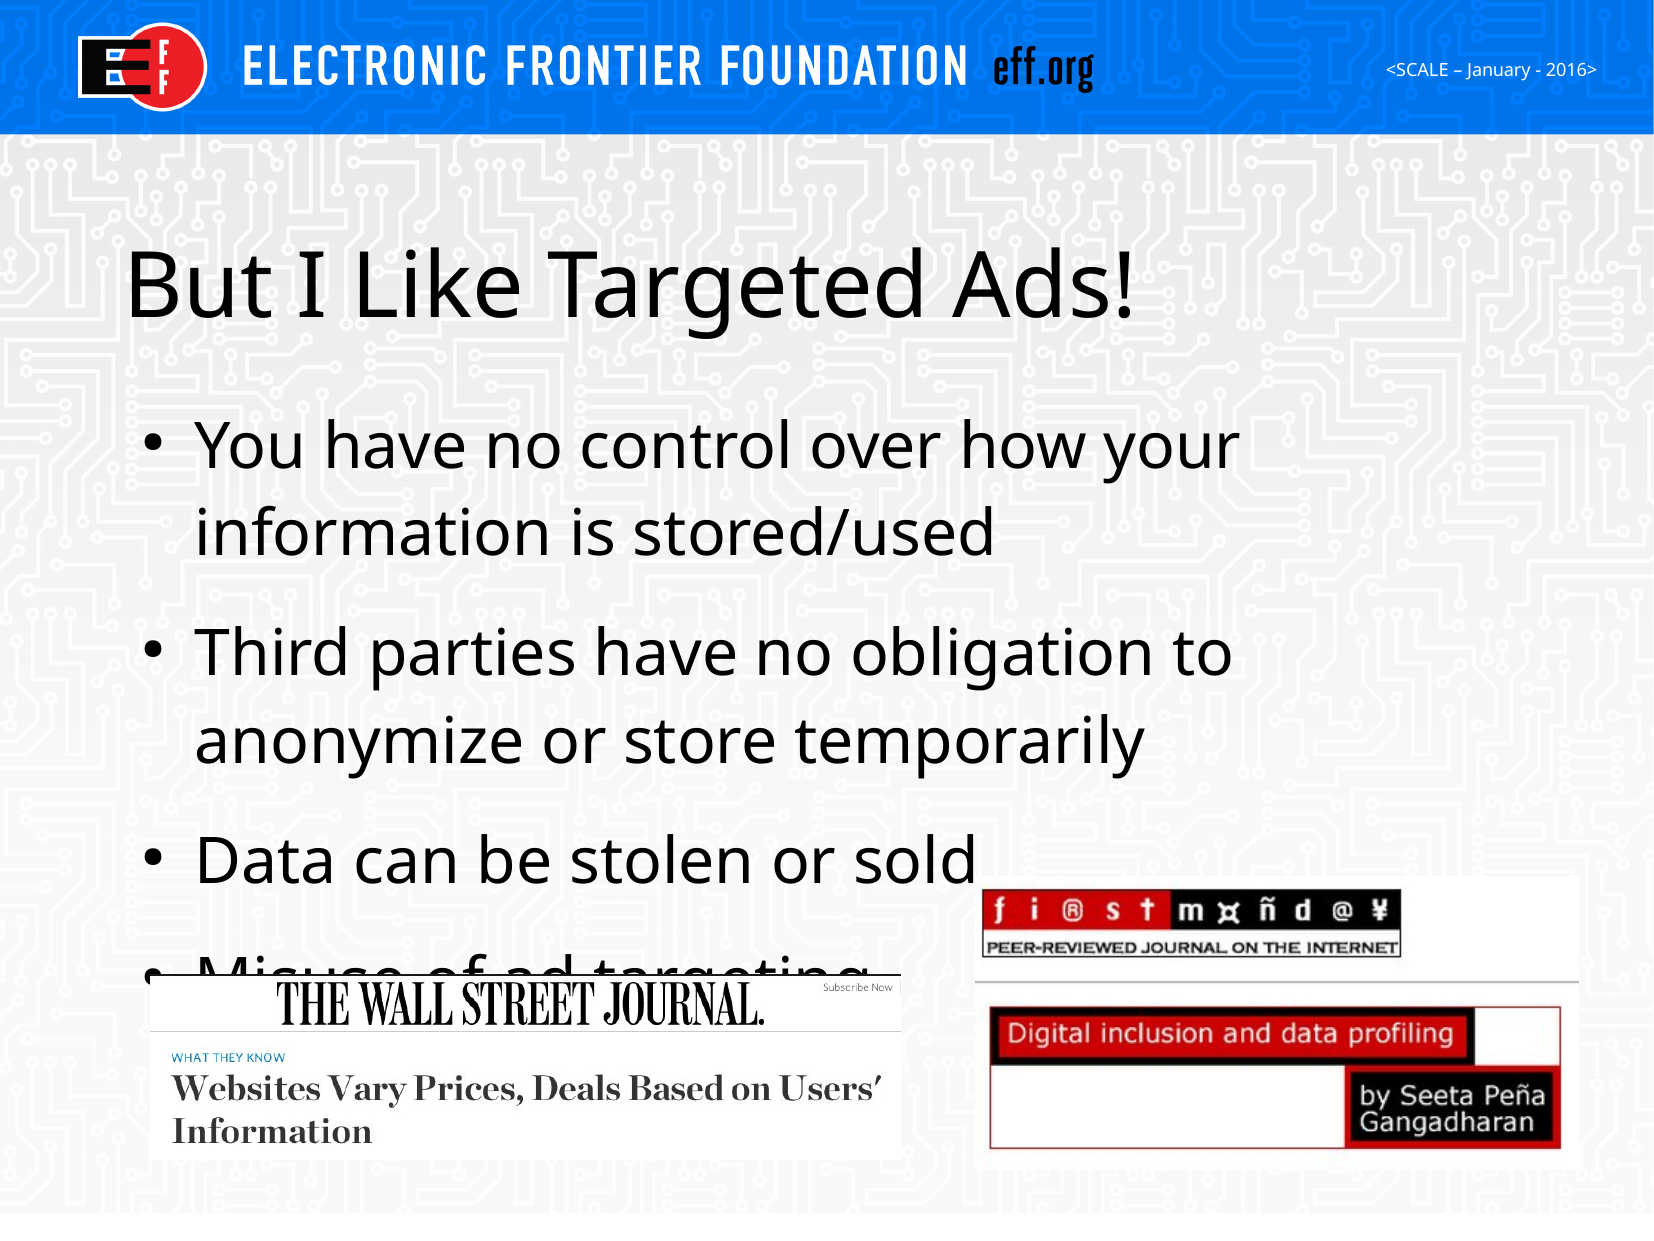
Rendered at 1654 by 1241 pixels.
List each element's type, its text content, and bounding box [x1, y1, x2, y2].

list You have no control over how your information is stored/used Third parties have no obligation to anonymize or store temporarily Data can be stolen or sold Misuse of ad targeting [124, 399, 1530, 1144]
picture [0, 0, 1654, 1213]
title But I Like Targeted Ads! [124, 179, 1530, 386]
